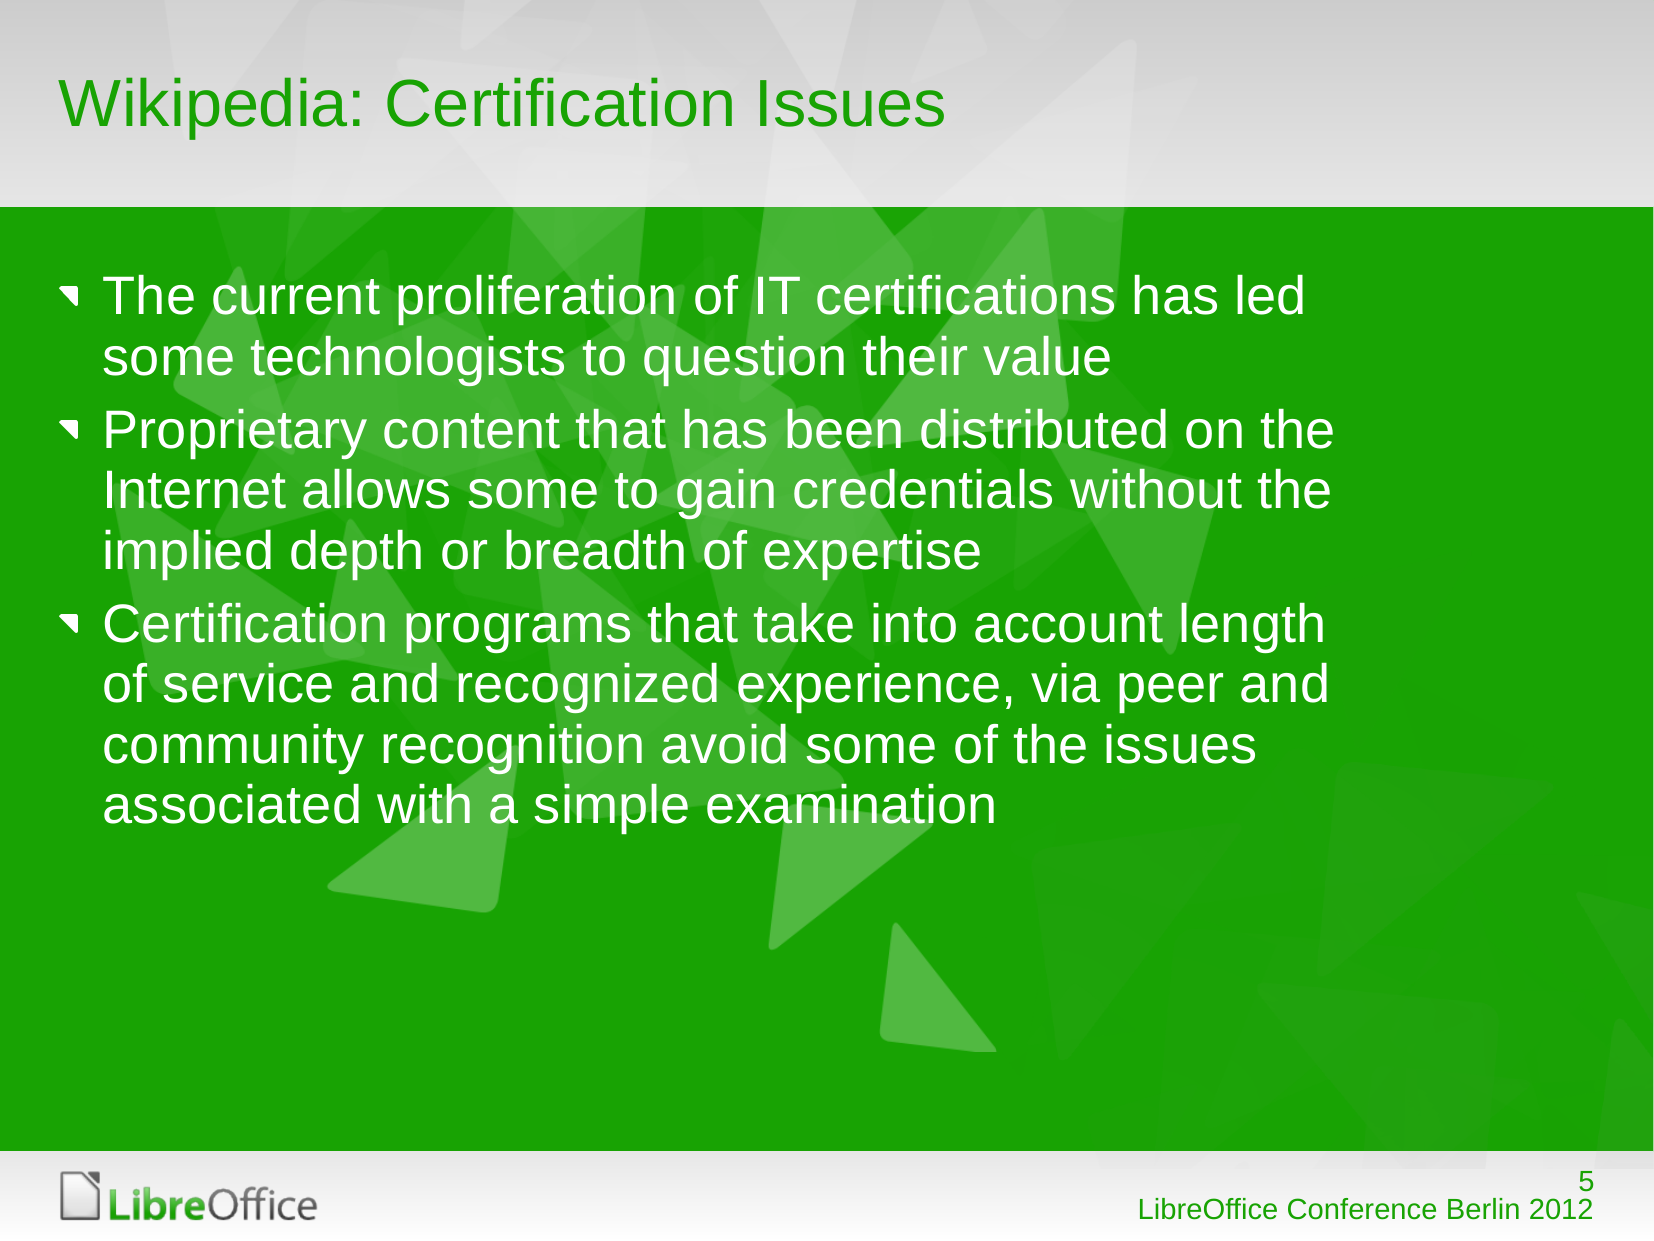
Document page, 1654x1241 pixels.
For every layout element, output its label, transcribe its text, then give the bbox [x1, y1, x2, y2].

title Wikipedia: Certification Issues [59, 29, 1595, 178]
picture [0, 0, 1654, 1169]
list The current proliferation of IT certifications has led some technologists to question their value Proprietary content that has been distributed on the Internet allows some to gain credentials without the implied depth or breadth of expertise Certification programs that take into account length of service and recognized experience, via peer and community recognition avoid some of the issues associated with a simple examination [59, 265, 1595, 836]
picture [41, 1152, 337, 1240]
